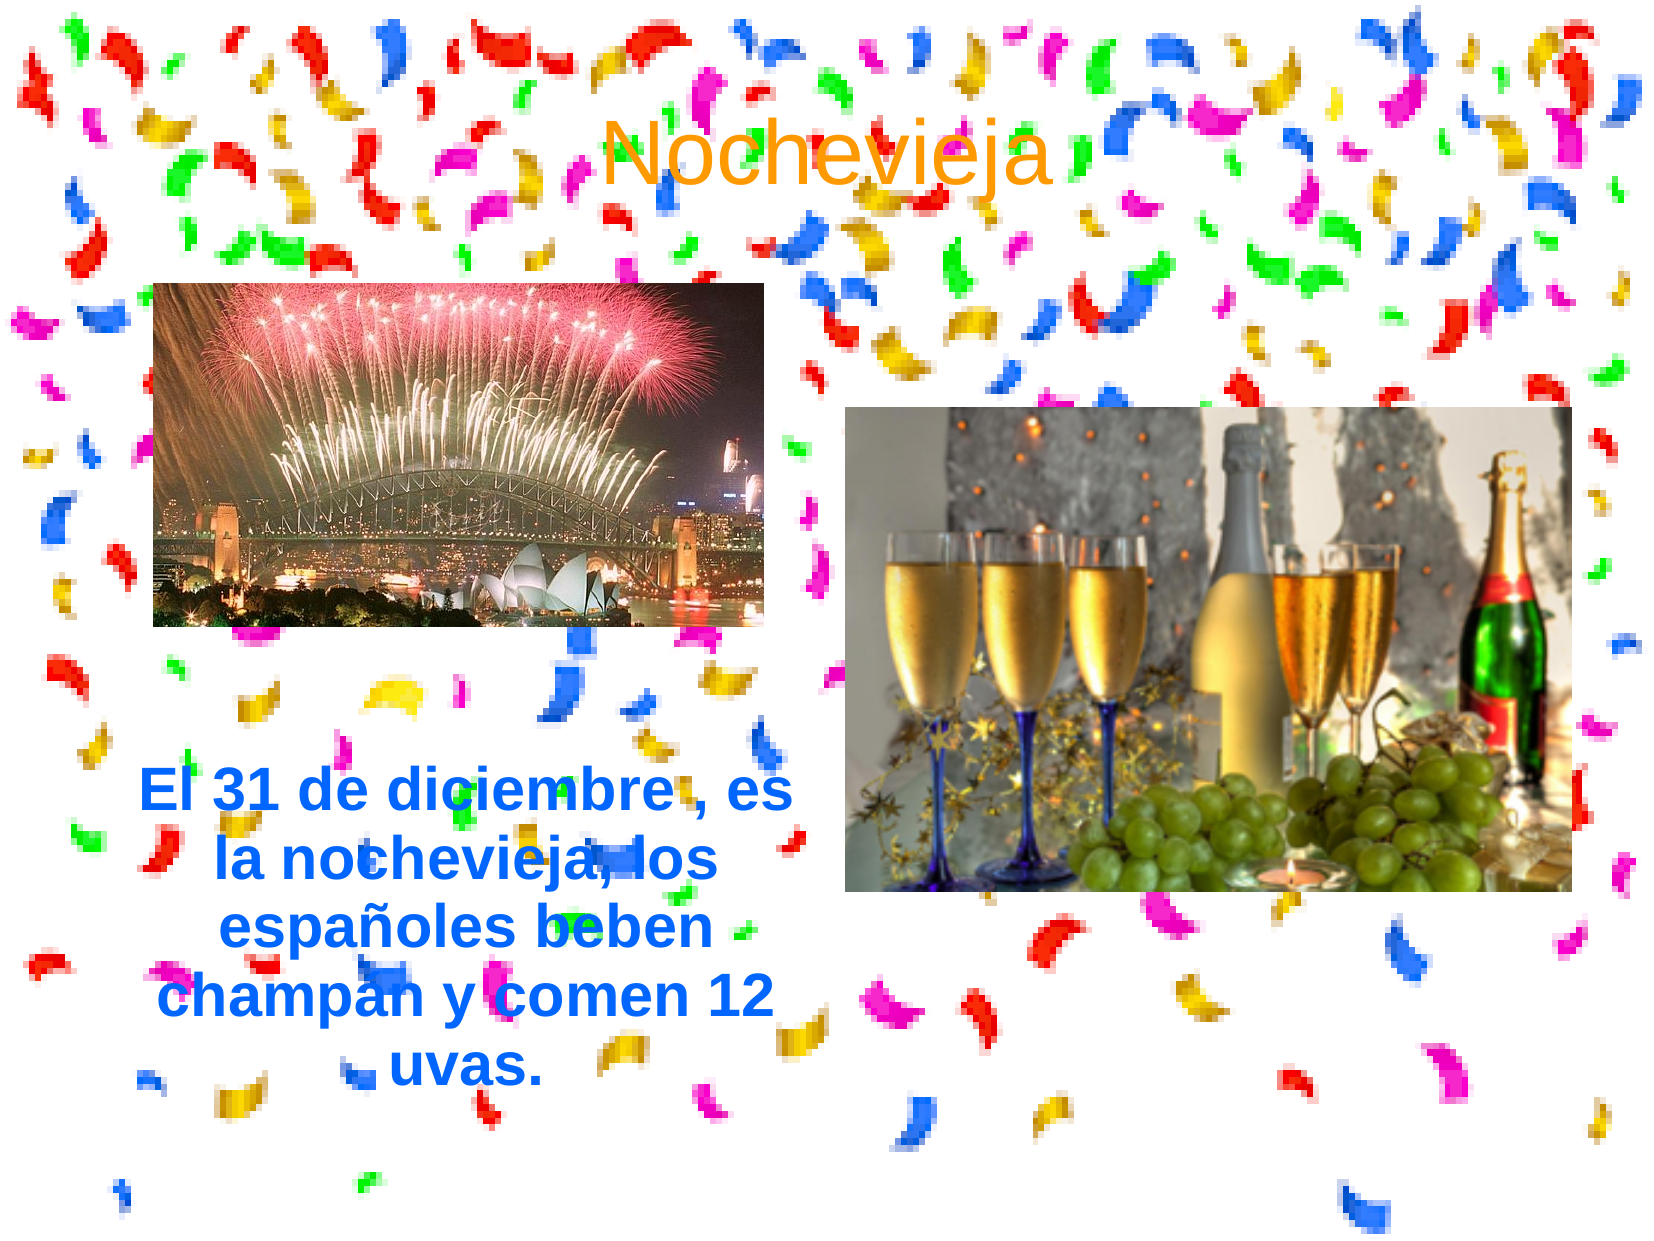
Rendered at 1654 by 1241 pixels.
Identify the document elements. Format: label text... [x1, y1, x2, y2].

picture [0, 0, 1654, 1241]
list El 31 de diciembre , es la nochevieja, los españoles beben champán y comen 12 uvas. [70, 755, 798, 1099]
title Nochevieja [82, 49, 1571, 257]
